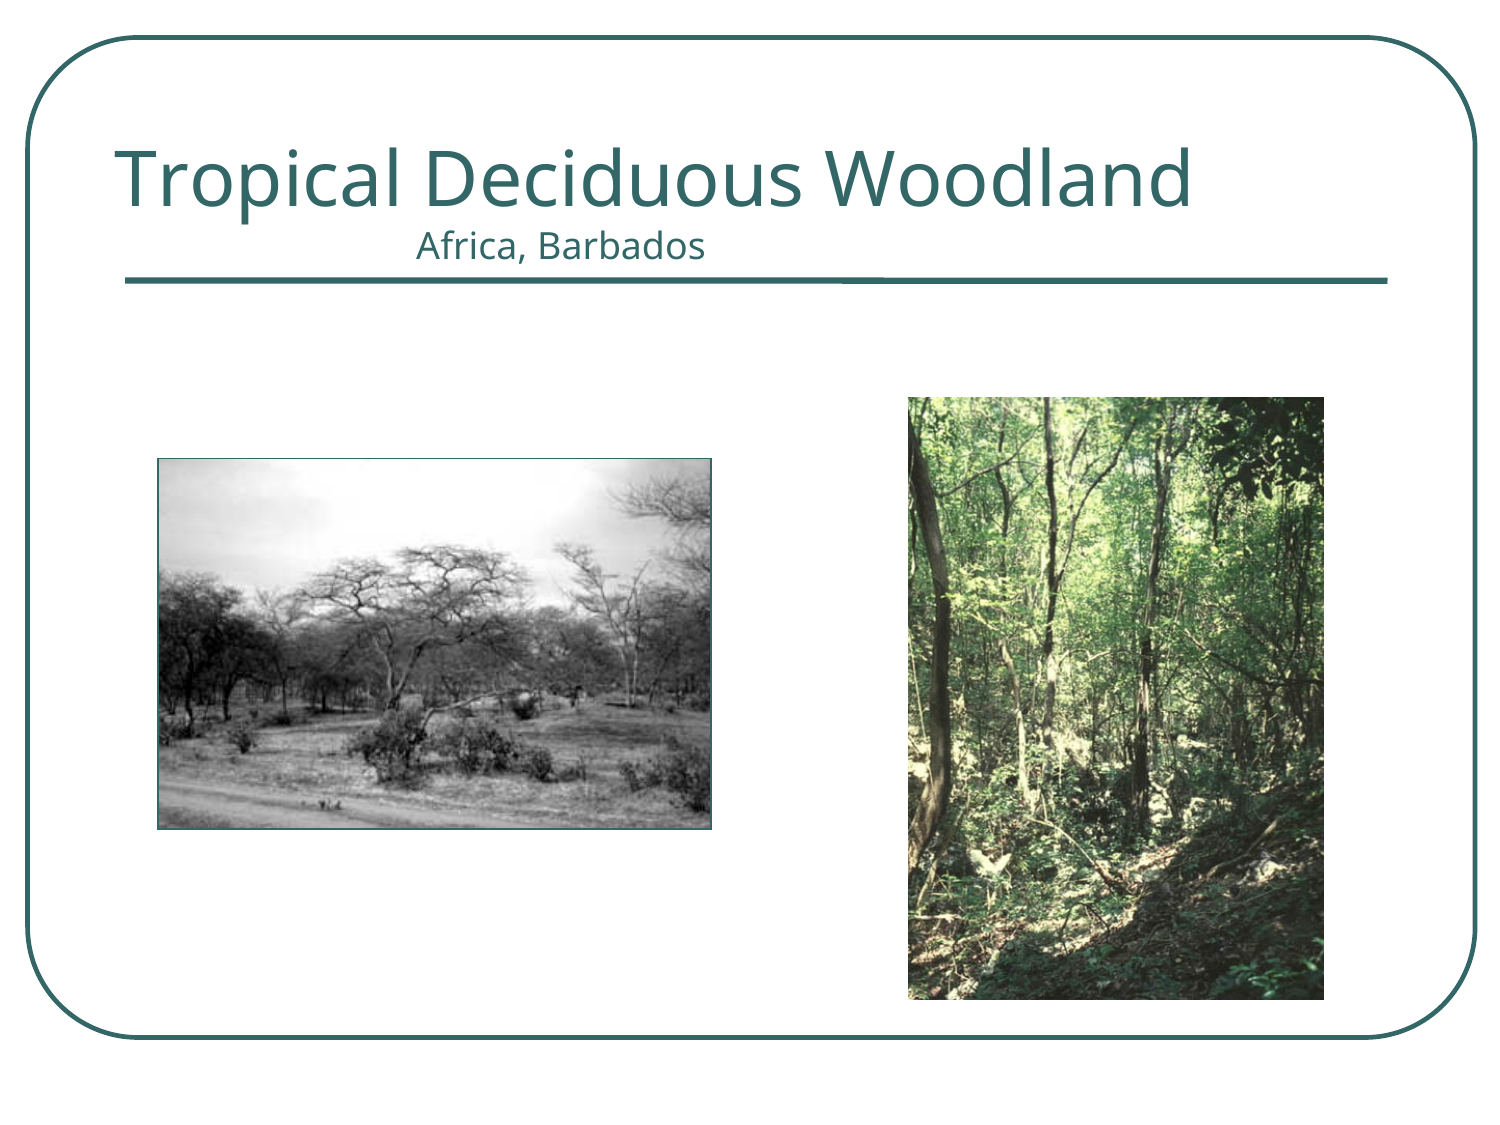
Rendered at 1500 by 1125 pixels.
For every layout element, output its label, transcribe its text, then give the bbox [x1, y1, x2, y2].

picture [158, 459, 711, 829]
title Tropical Deciduous Woodland Africa, Barbados [100, 87, 1388, 275]
picture [908, 397, 1324, 1000]
